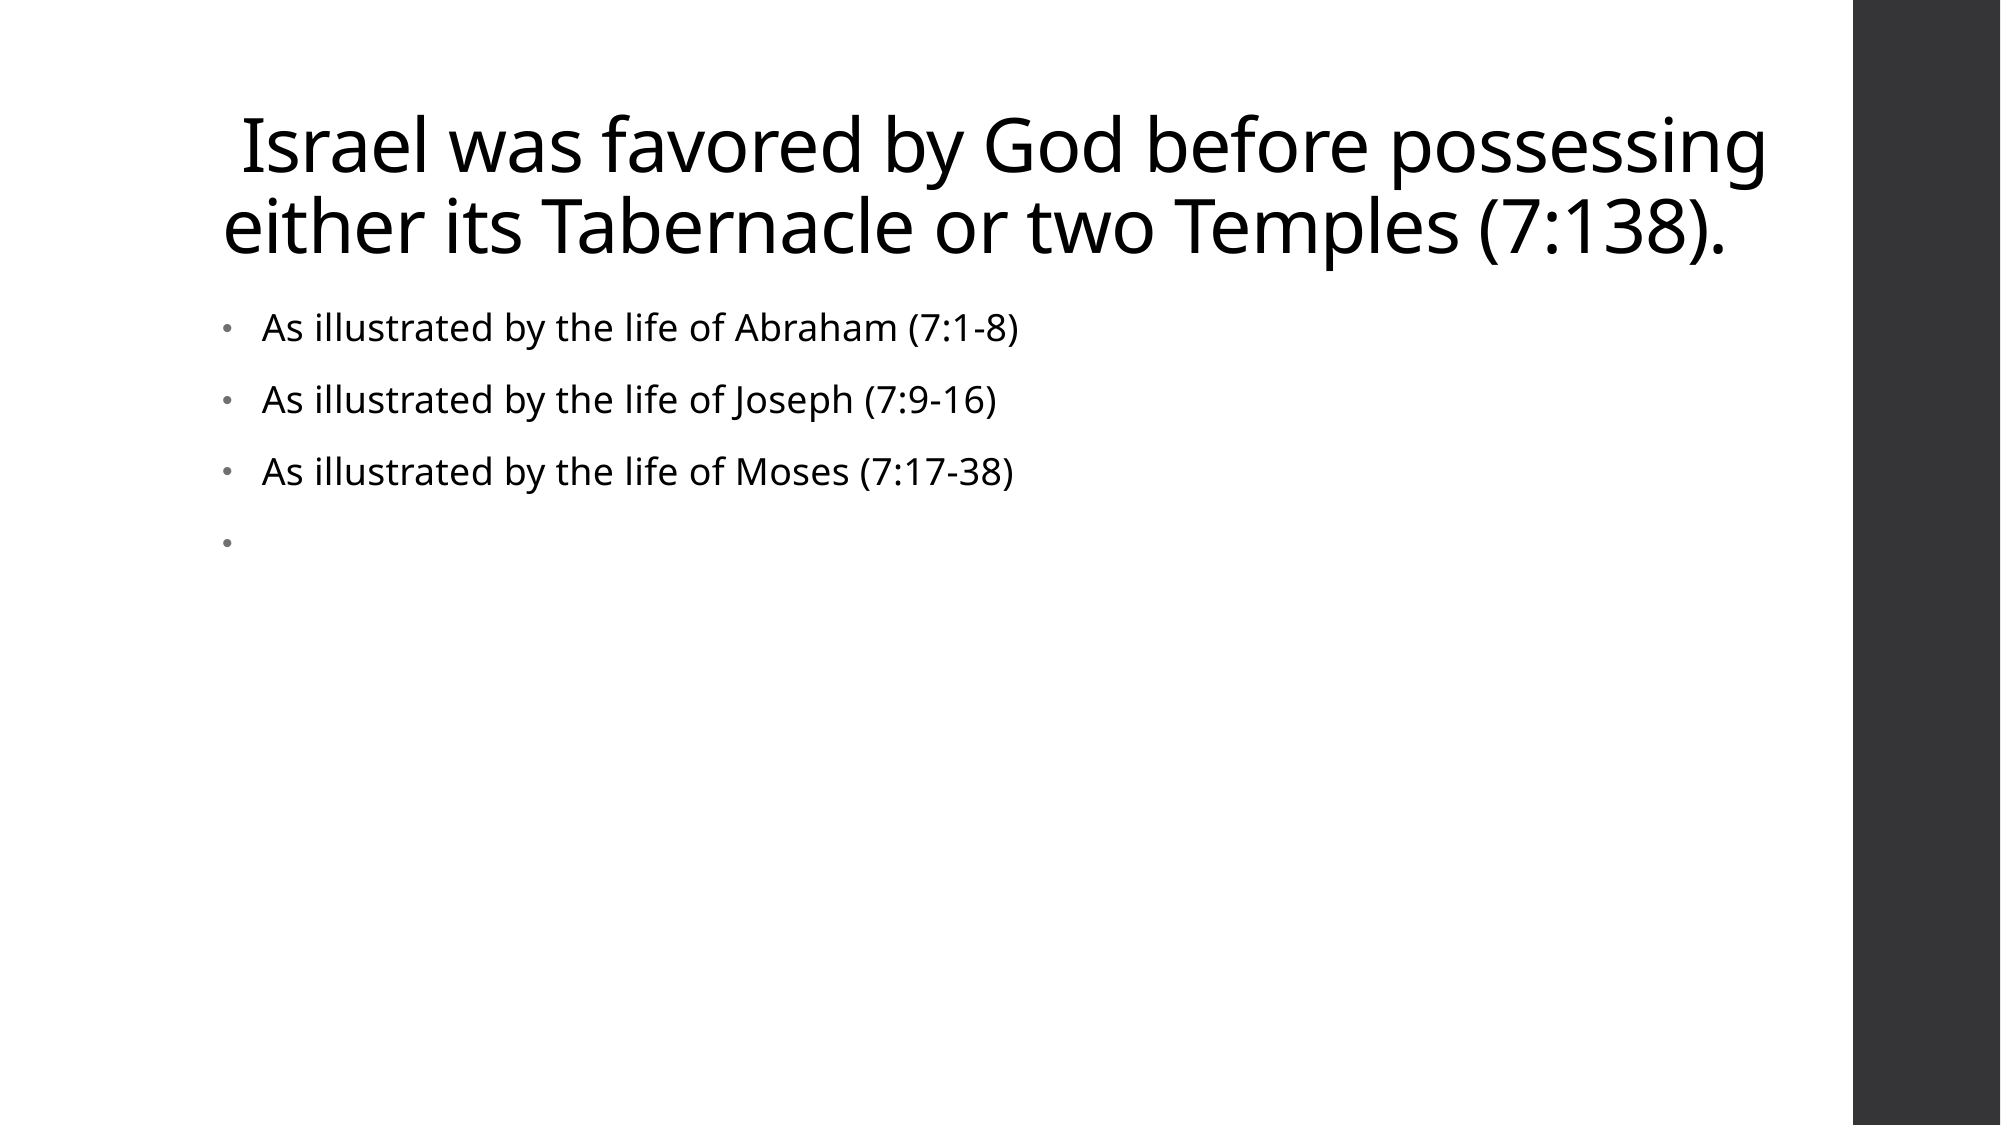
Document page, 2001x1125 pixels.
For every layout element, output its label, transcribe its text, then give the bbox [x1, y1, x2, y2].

title Israel was favored by God before possessing either its Tabernacle or two Temples (7:138). [206, 60, 1797, 278]
list As illustrated by the life of Abraham (7:1-8) As illustrated by the life of Joseph (7:9-16) As illustrated by the life of Moses (7:17-38) [206, 299, 1617, 1014]
